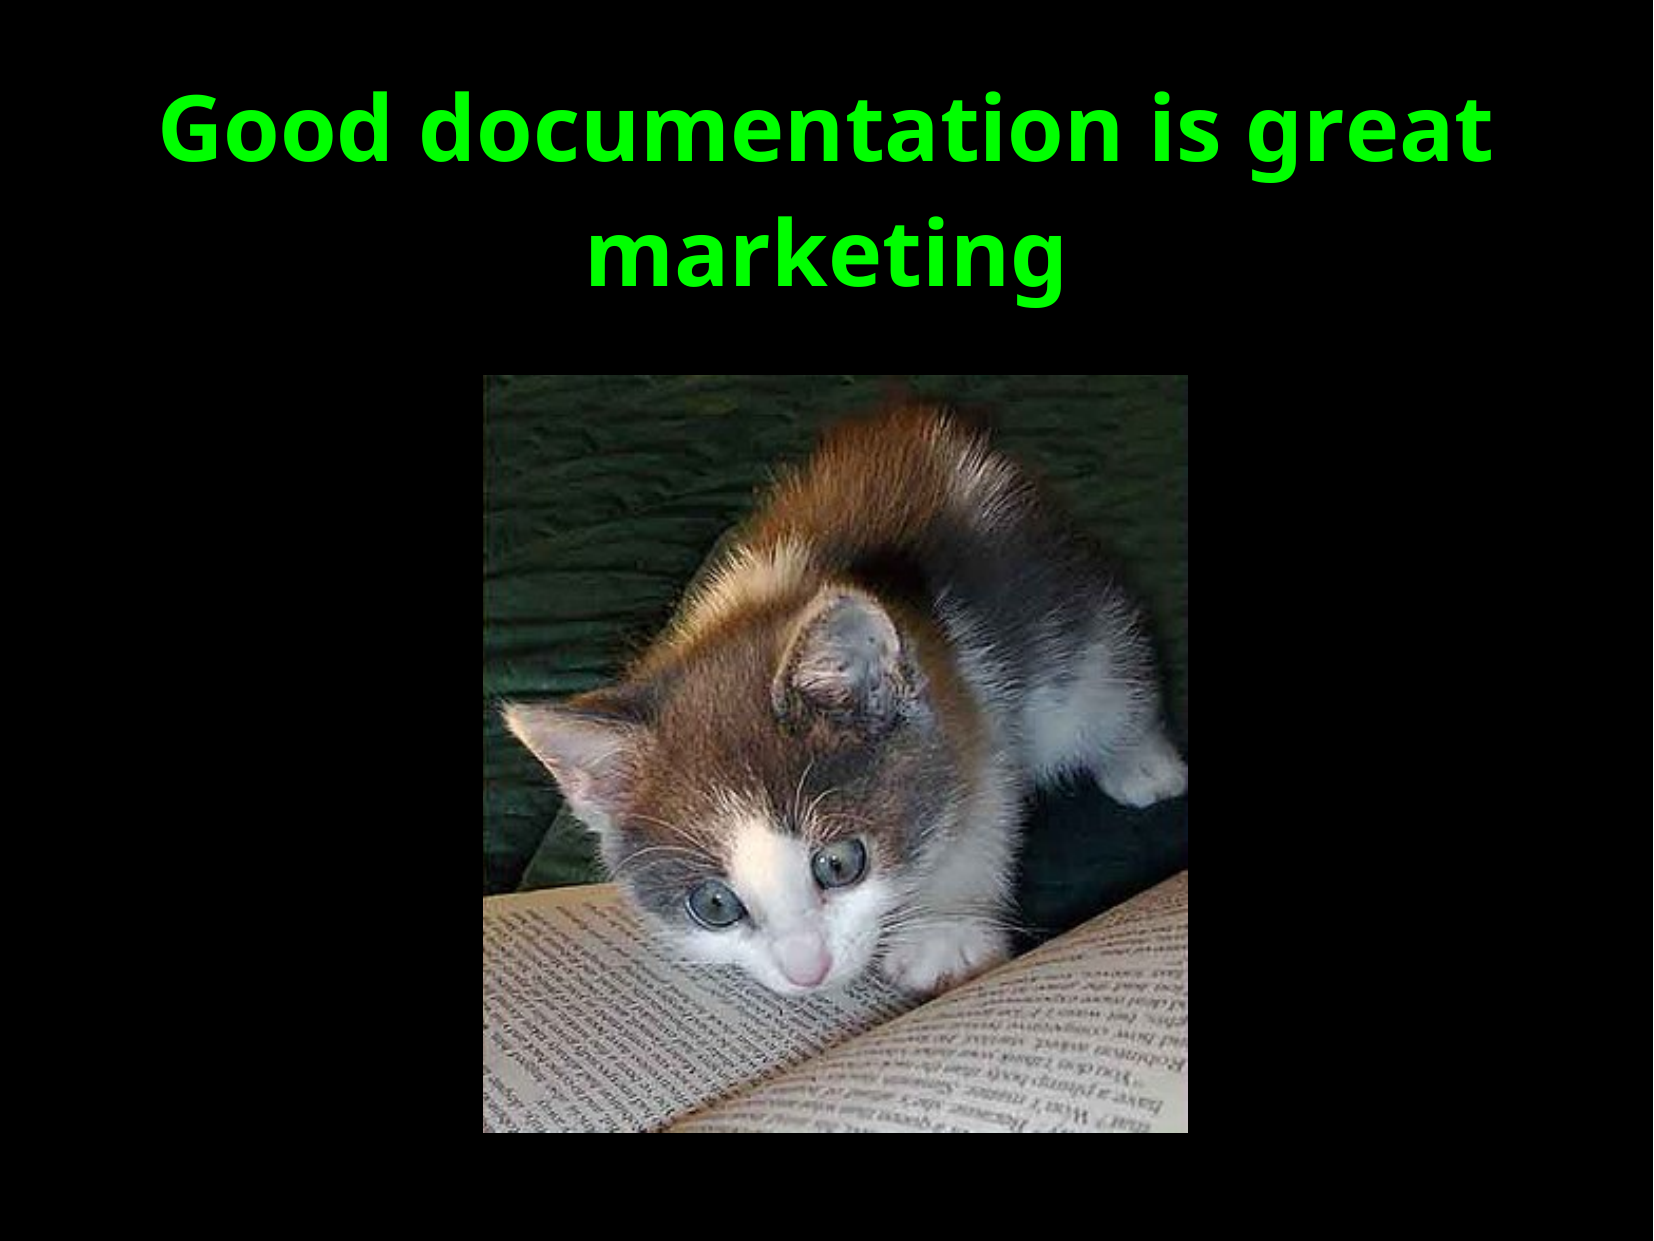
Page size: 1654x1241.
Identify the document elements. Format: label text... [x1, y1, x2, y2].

title Good documentation is great marketing [82, 39, 1571, 338]
picture [483, 375, 1188, 1133]
